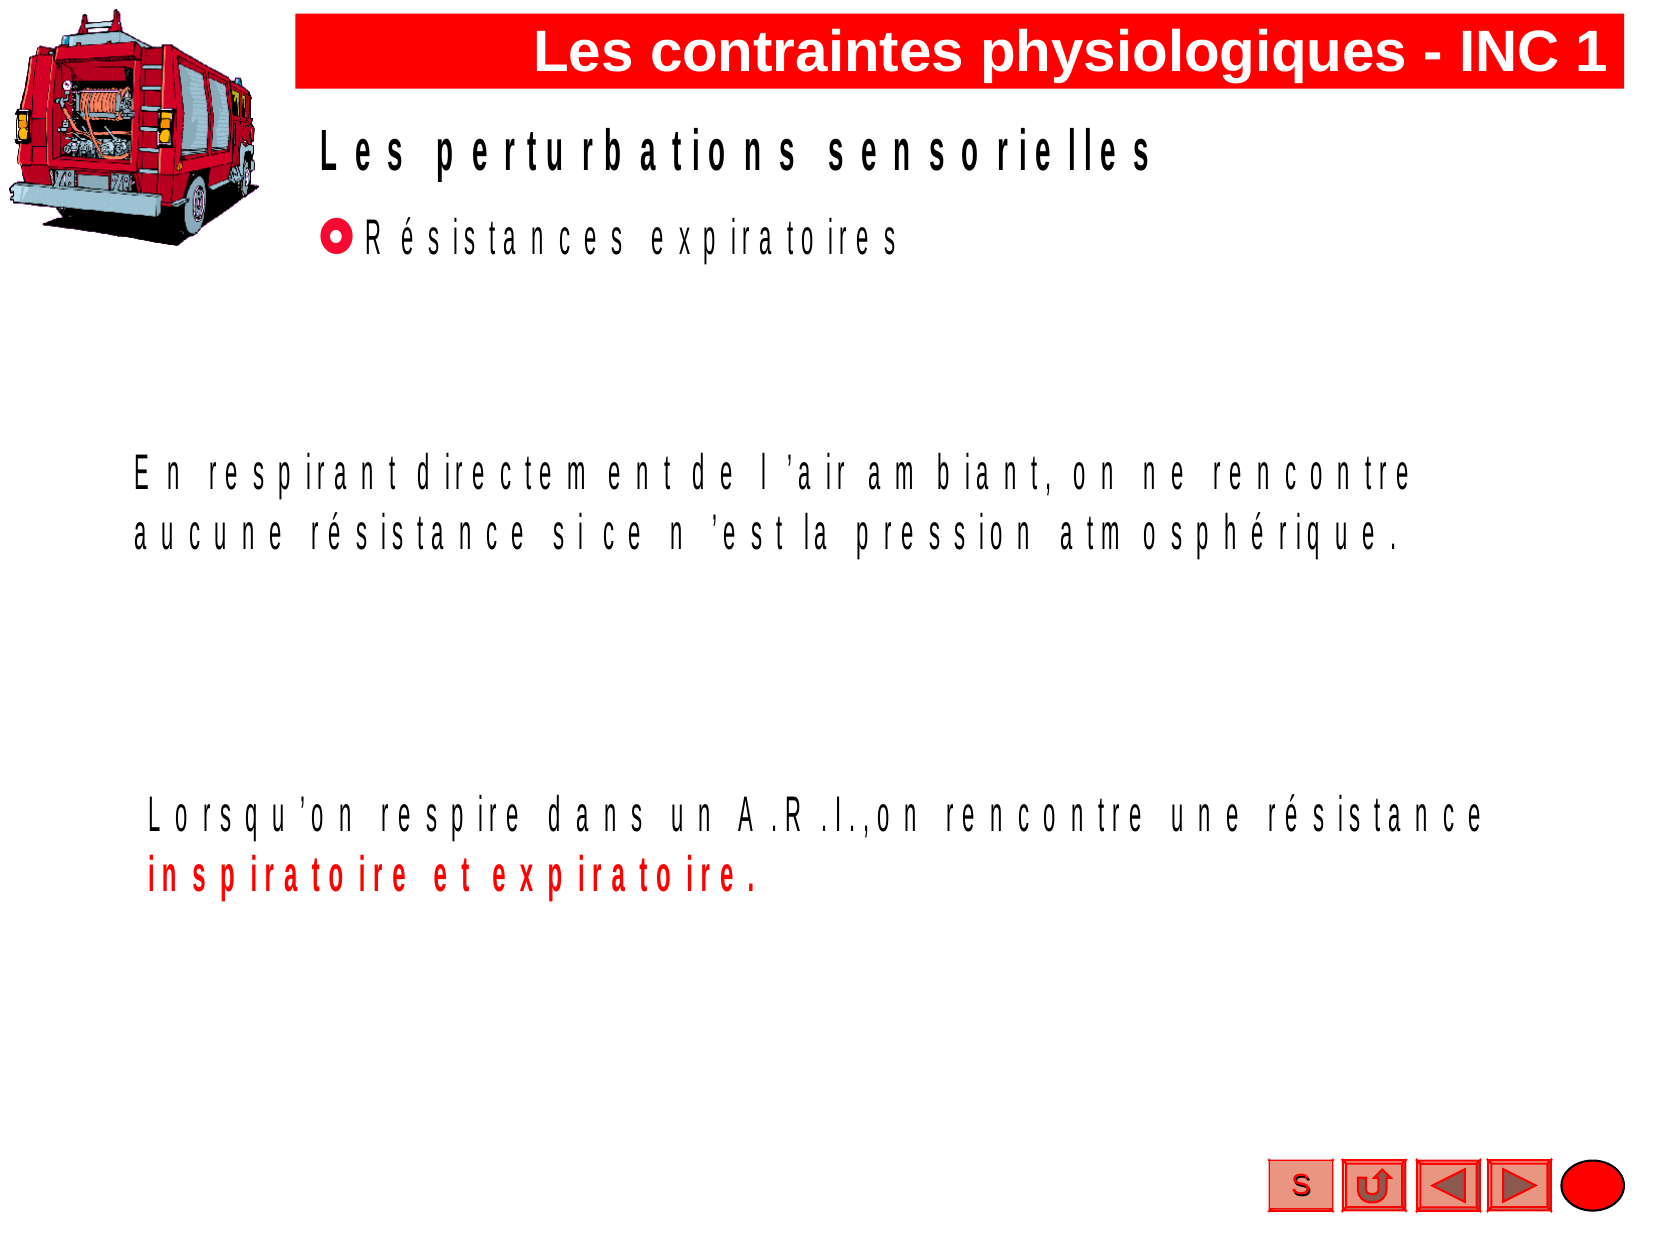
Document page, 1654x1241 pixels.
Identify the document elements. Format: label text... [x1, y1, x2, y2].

picture [8, 8, 260, 246]
text_box [1561, 1160, 1625, 1211]
picture [104, 425, 1565, 591]
picture [118, 767, 1546, 933]
text_box Les contraintes physiologiques - INC 1 [295, 13, 1625, 89]
picture [284, 96, 1202, 296]
